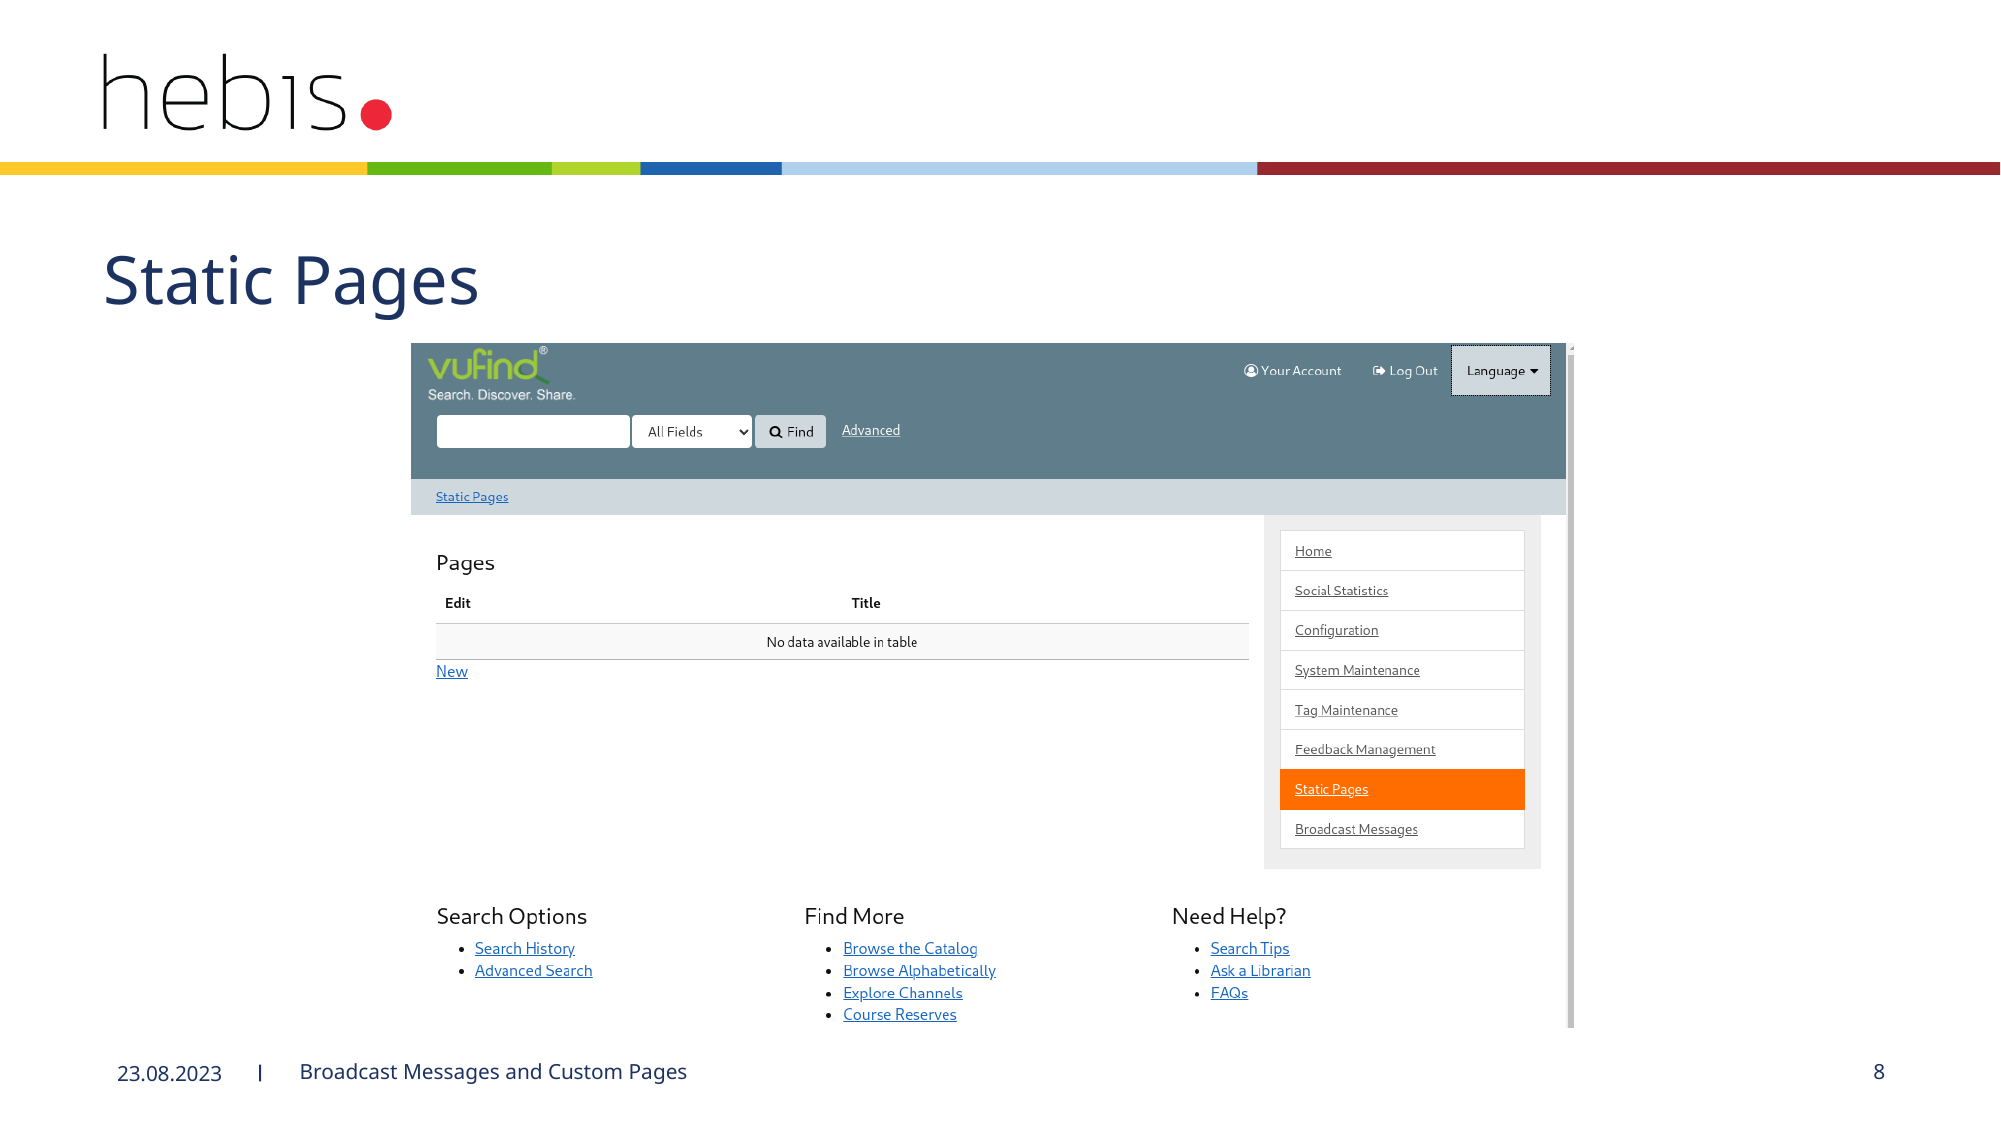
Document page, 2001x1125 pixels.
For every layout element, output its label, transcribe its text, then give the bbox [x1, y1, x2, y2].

picture [0, 0, 2001, 248]
slide_number 23.08.2023 [102, 1042, 271, 1103]
list Static Pages [97, 242, 1581, 313]
picture [411, 343, 1574, 1028]
